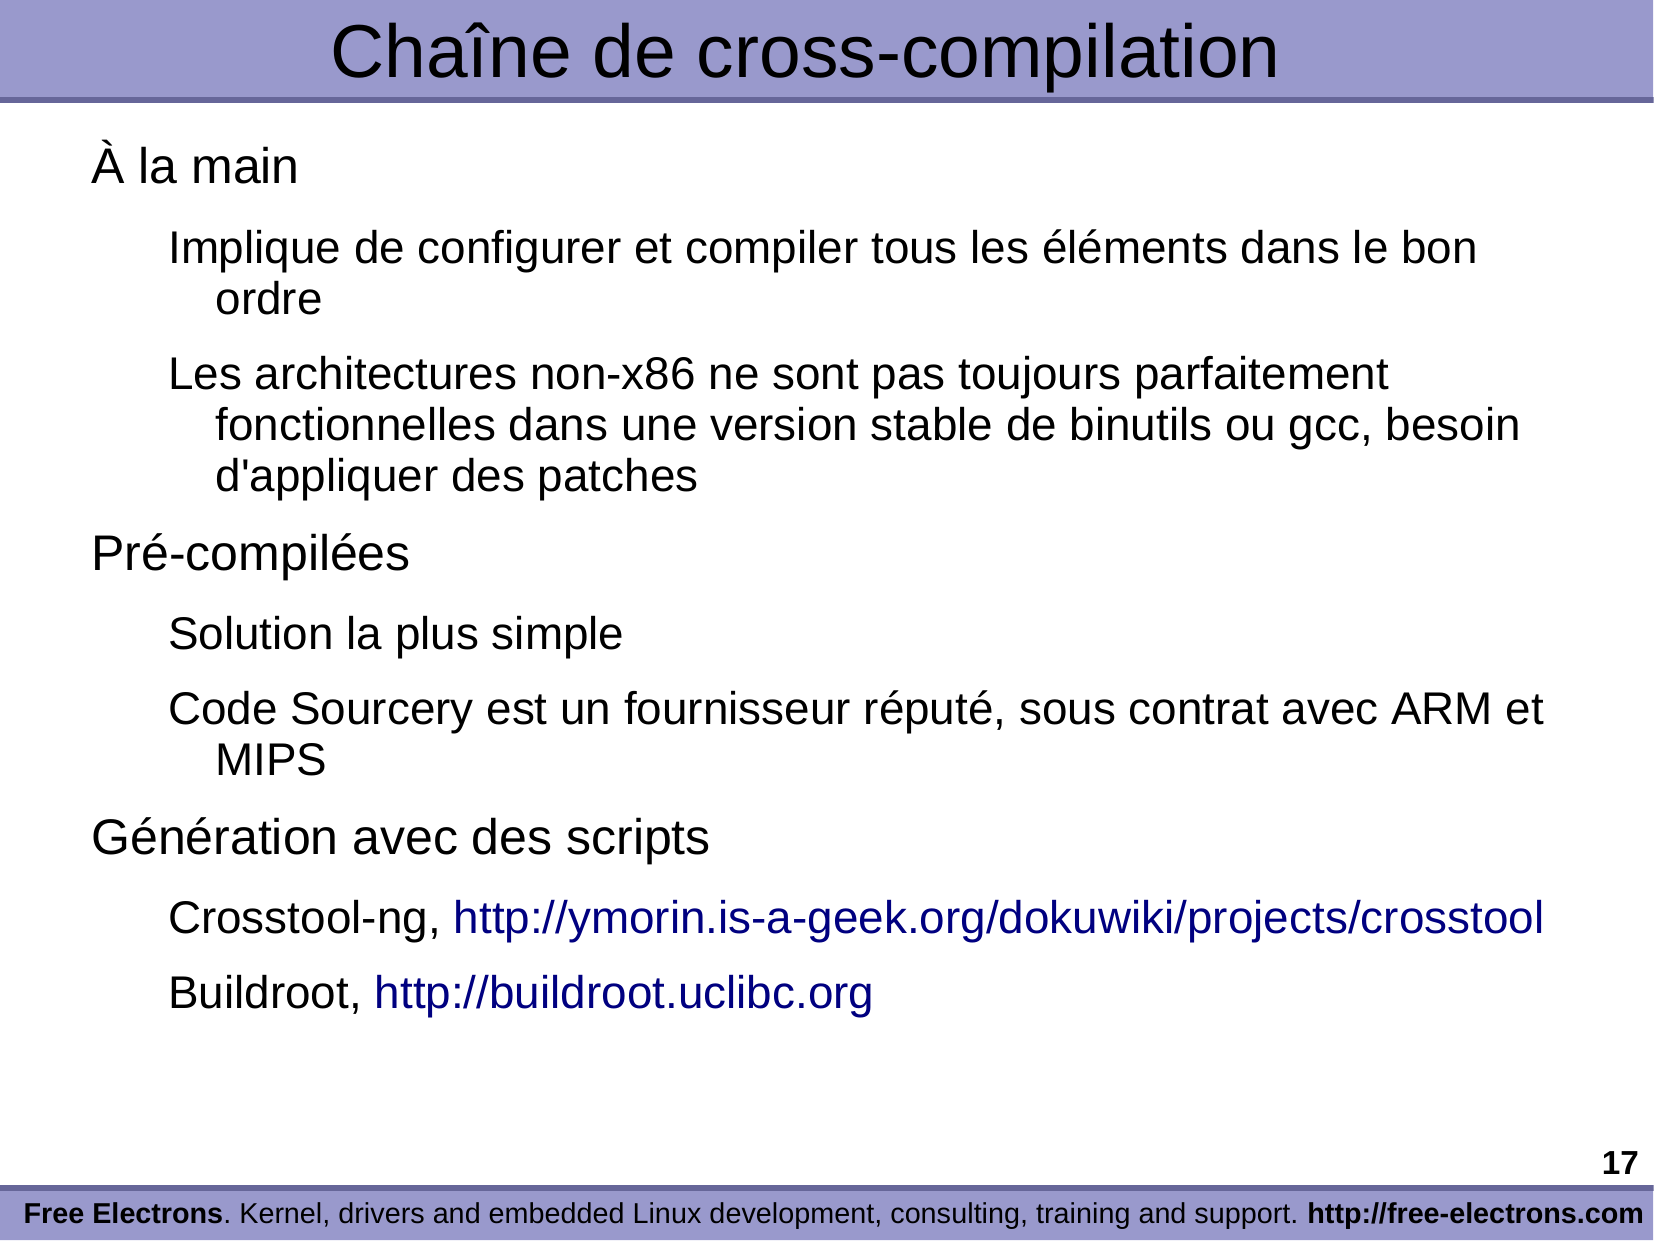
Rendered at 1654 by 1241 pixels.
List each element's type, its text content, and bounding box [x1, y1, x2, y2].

list À la main Implique de configurer et compiler tous les éléments dans le bon ordre Les architectures non-x86 ne sont pas toujours parfaitement fonctionnelles dans une version stable de binutils ou gcc, besoin d'appliquer des patches Pré-compilées Solution la plus simple Code Sourcery est un fournisseur réputé, sous contrat avec ARM et MIPS Génération avec des scripts Crosstool-ng, http://ymorin.is-a-geek.org/dokuwiki/projects/crosstool Buildroot, http://buildroot.uclibc.org [73, 138, 1564, 1152]
title Chaîne de cross-compilation [60, 4, 1551, 98]
